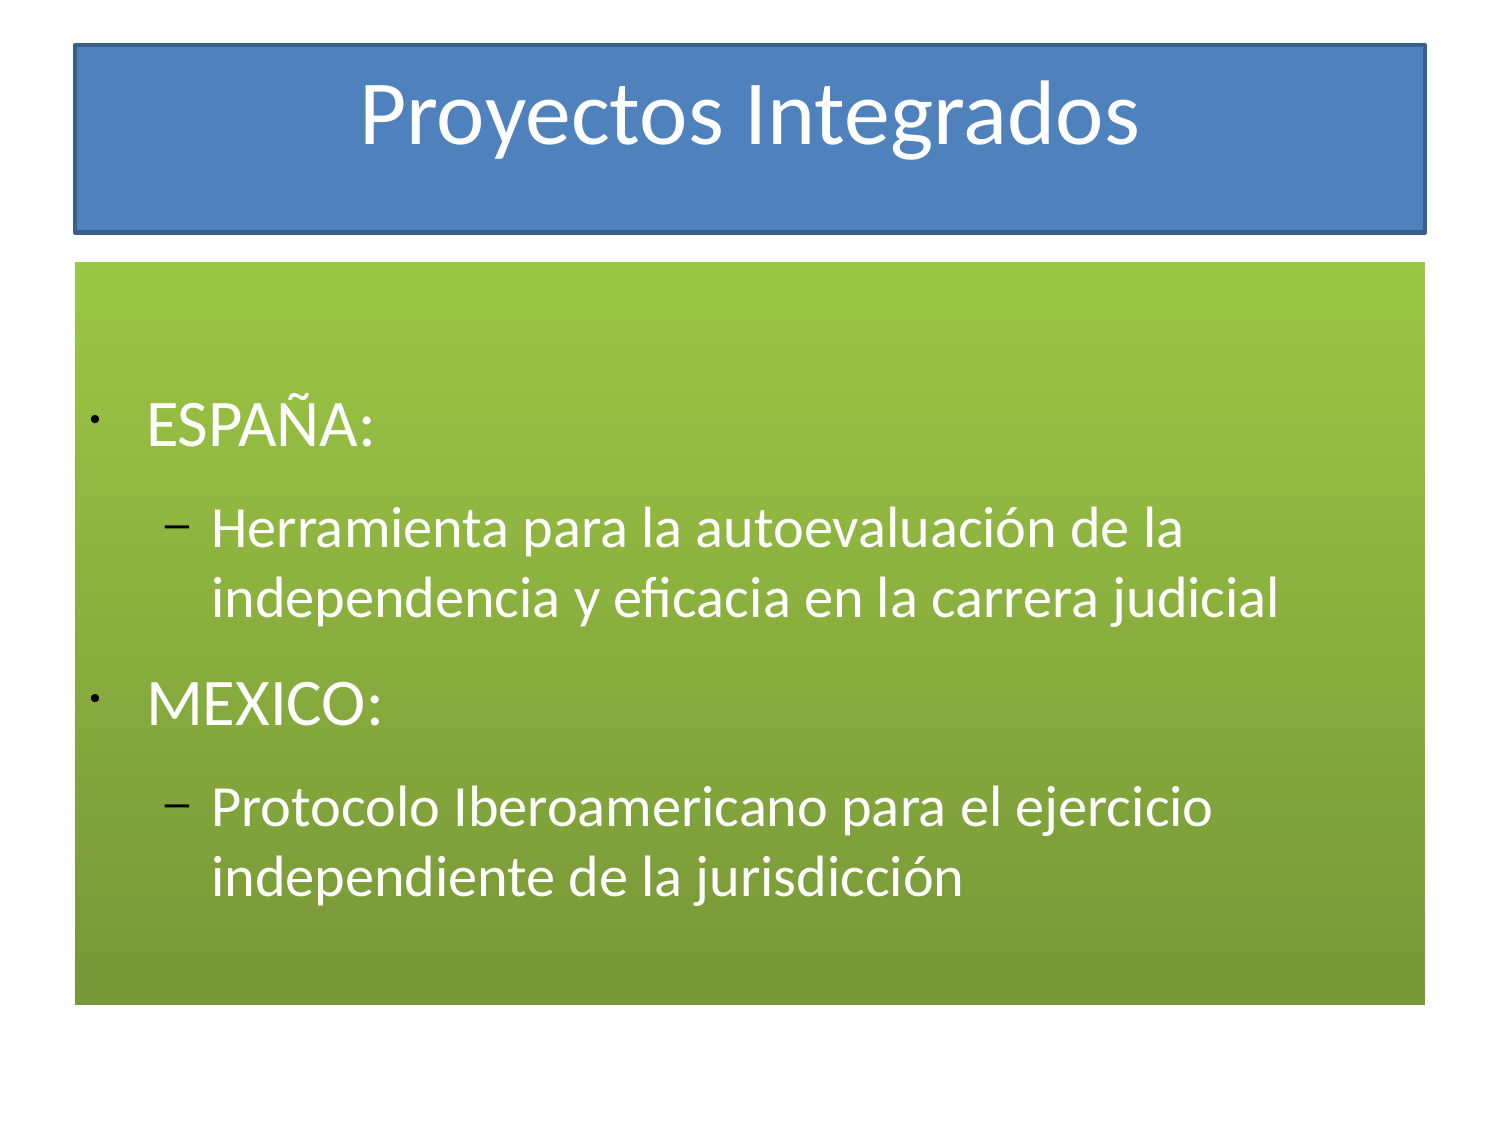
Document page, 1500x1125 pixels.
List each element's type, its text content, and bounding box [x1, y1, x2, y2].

list ESPAÑA: Herramienta para la autoevaluación de la independencia y eficacia en la carrera judicial MEXICO: Protocolo Iberoamericano para el ejercicio independiente de la jurisdicción [75, 262, 1425, 1005]
title Proyectos Integrados [75, 45, 1425, 233]
